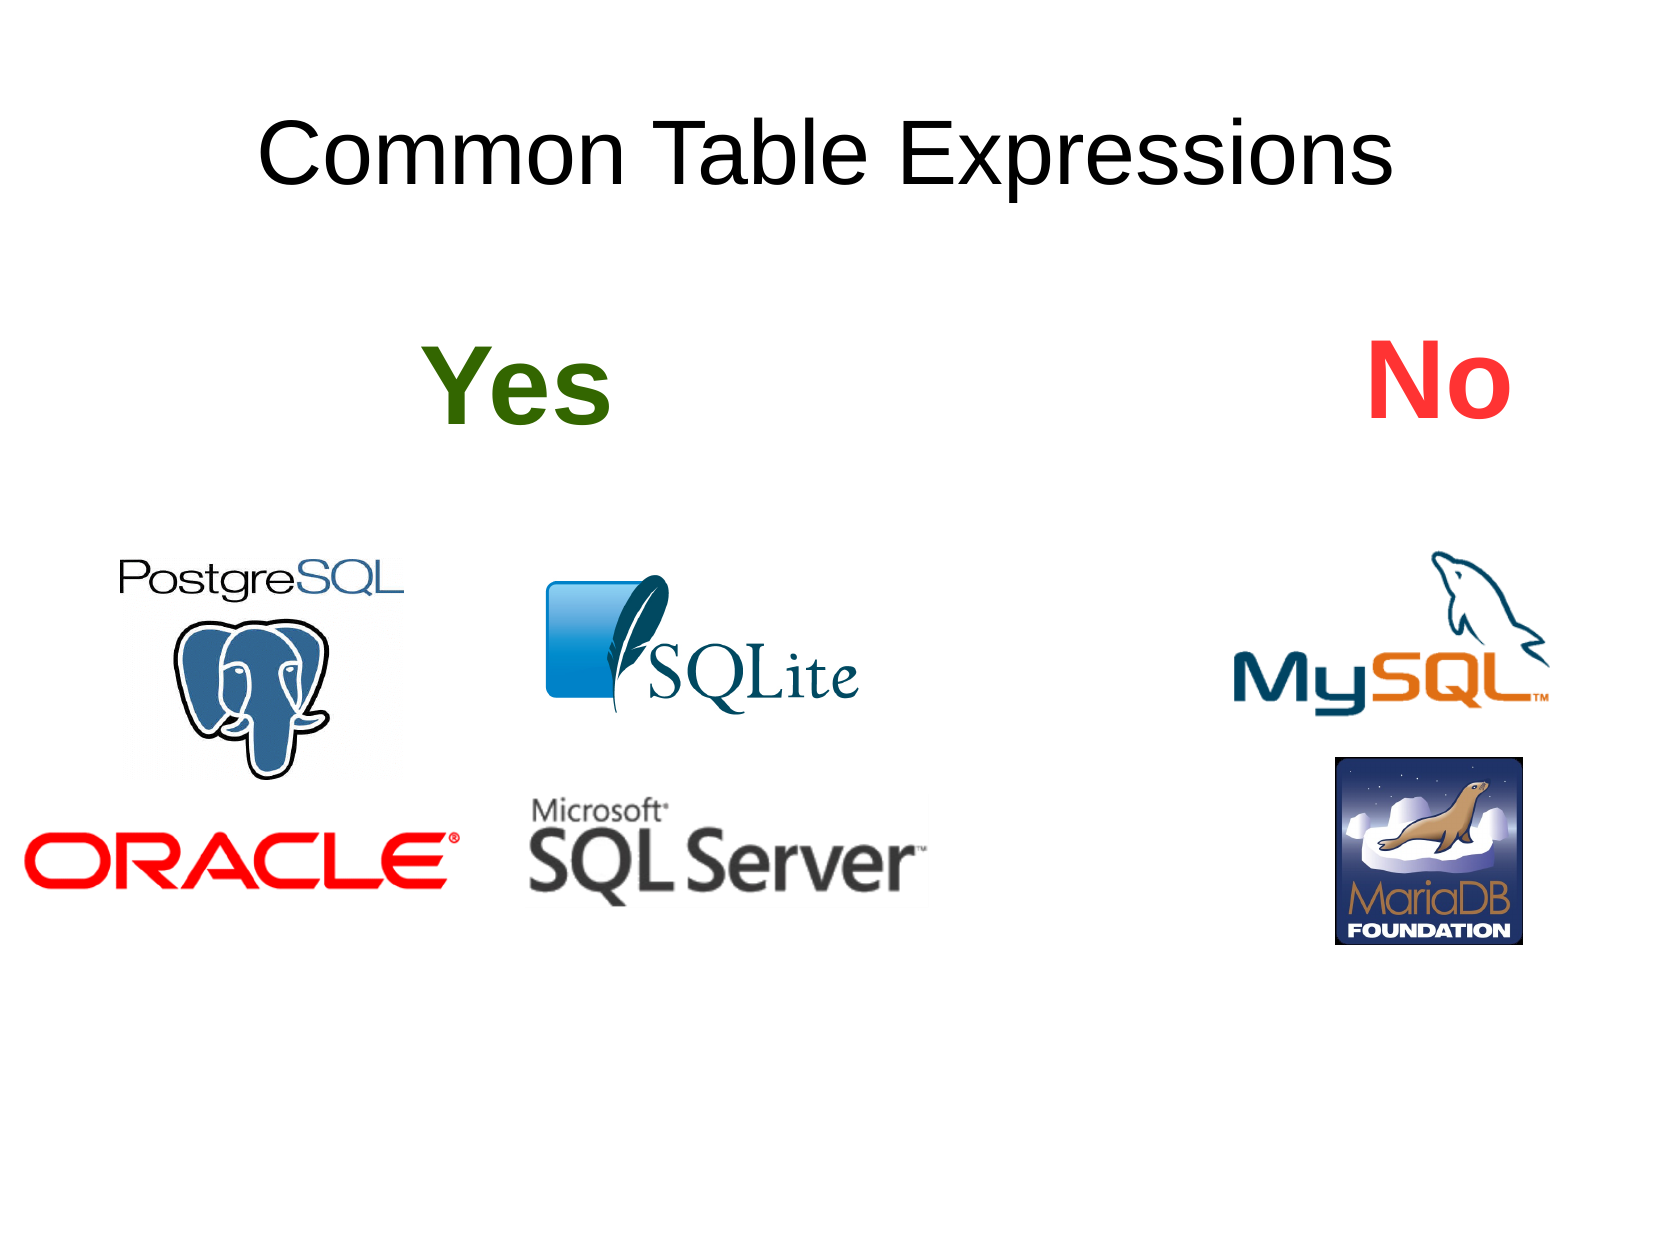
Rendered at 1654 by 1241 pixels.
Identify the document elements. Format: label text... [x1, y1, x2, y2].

text_box Yes [405, 315, 629, 456]
picture [120, 554, 404, 781]
picture [1335, 757, 1523, 946]
picture [15, 824, 466, 901]
picture [525, 794, 929, 908]
text_box No [1350, 309, 1530, 451]
picture [1223, 539, 1561, 728]
title Common Table Expressions [82, 49, 1571, 257]
picture [540, 569, 864, 721]
